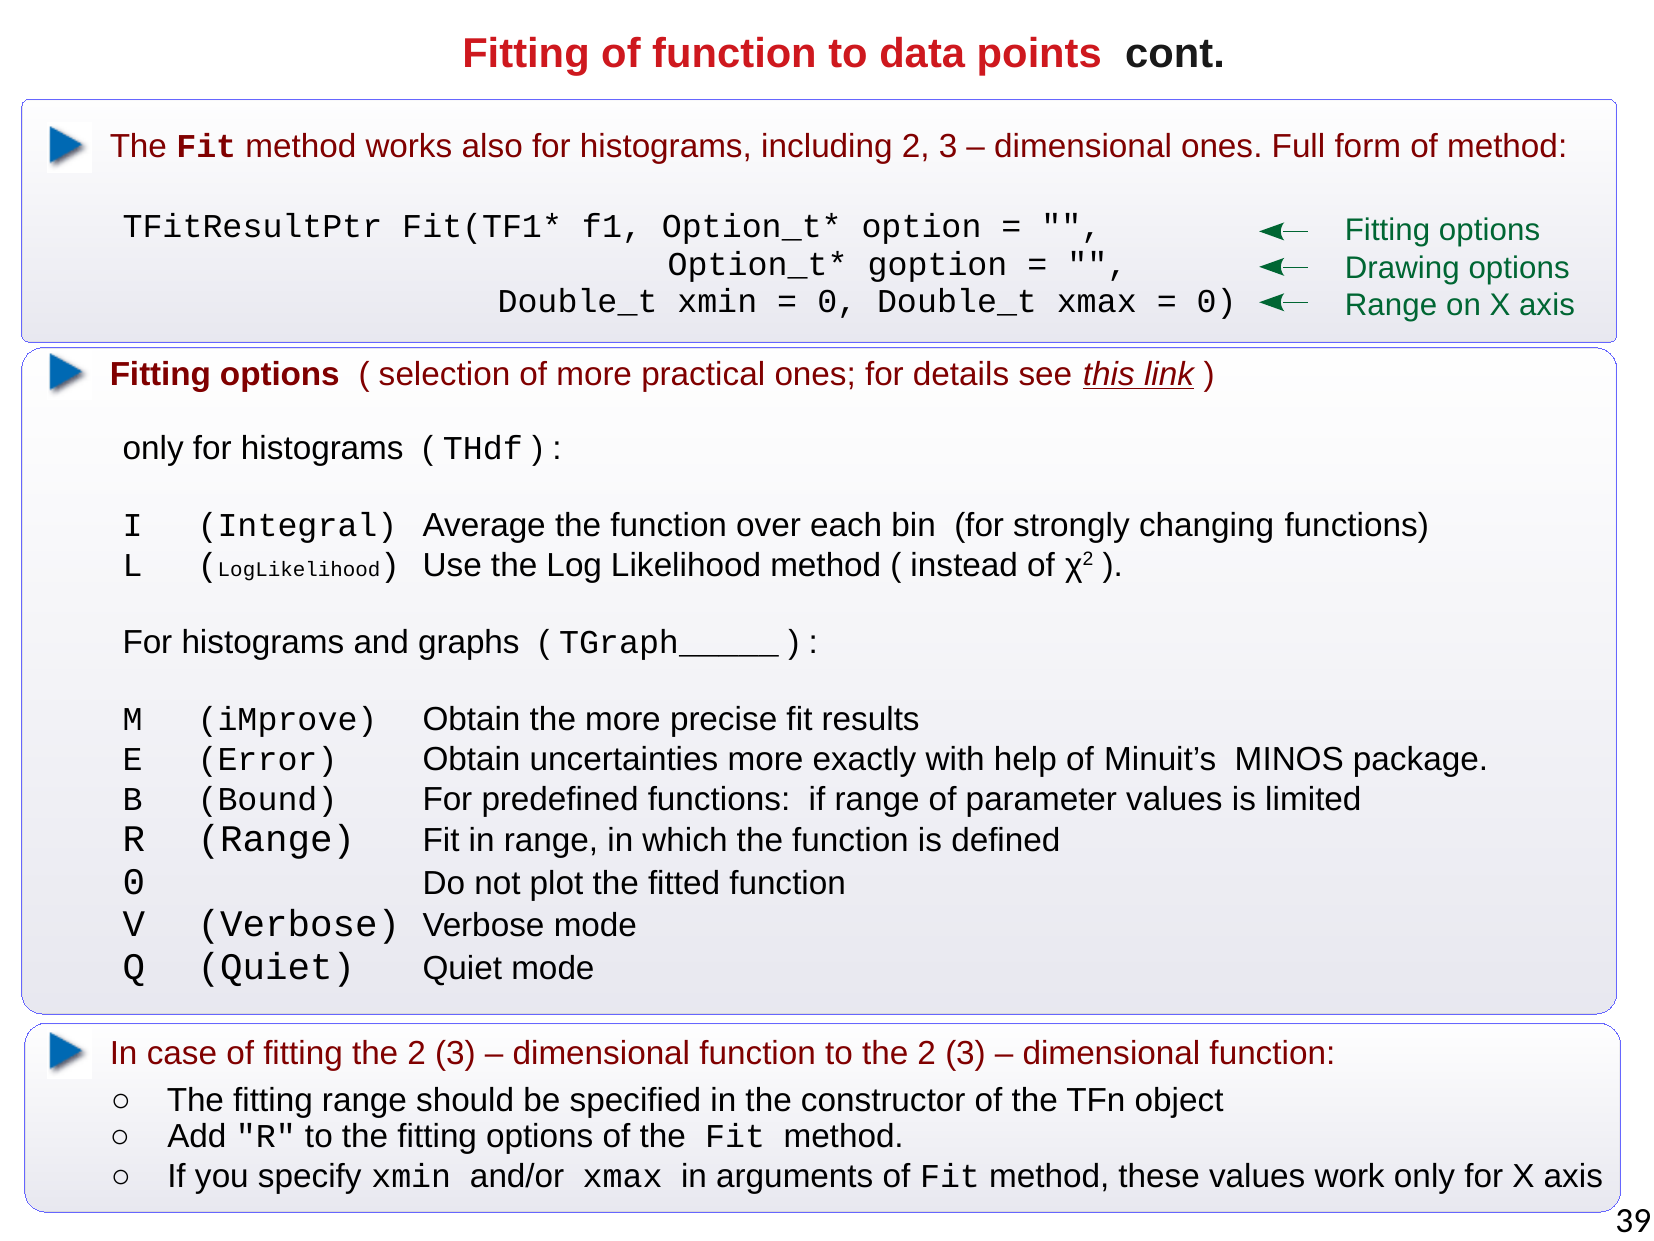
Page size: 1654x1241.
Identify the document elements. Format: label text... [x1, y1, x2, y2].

text_box [21, 350, 32, 1011]
text_box [24, 1028, 1615, 1213]
text_box Fitting of function to data points cont. The Fit method works also for histograms, including 2, 3 – dimensional ones. Full form of method: TFitResultPtr Fit(TF1* f1, Option_t* option = "", Option_t* goption = "", Double_t xmin = 0, Double_t xmax = 0) Fitting options ( selection of more practical ones; for details see this link ) only for histograms ( THdf ) : I (Integral) Average the function over each bin (for strongly changing functions) L (LogLikelihood) Use the Log Likelihood method ( instead of χ2 ). For histograms and graphs ( TGraph_____ ) : M (iMprove) Obtain the more precise fit results E (Error) Obtain uncertainties more exactly with help of Minuit’s MINOS package. B (Bound) For predefined functions: if range of parameter values is limited R (Range) Fit in range, in which the function is defined 0 Do not plot the fitted function V (Verbose) Verbose mode Q (Quiet) Quiet mode In case of fitting the 2 (3) – dimensional function to the 2 (3) – dimensional function: ○ The fitting range should be specified in the constructor of the TFn object ○ Add "R" to the fitting options of the Fit method. ○ If you specify xmin and/or xmax in arguments of Fit method, these values work only for X axis [32, 22, 1621, 1206]
text_box Fitting options Drawing options Range on X axis [1330, 204, 1606, 330]
text_box [21, 99, 32, 343]
